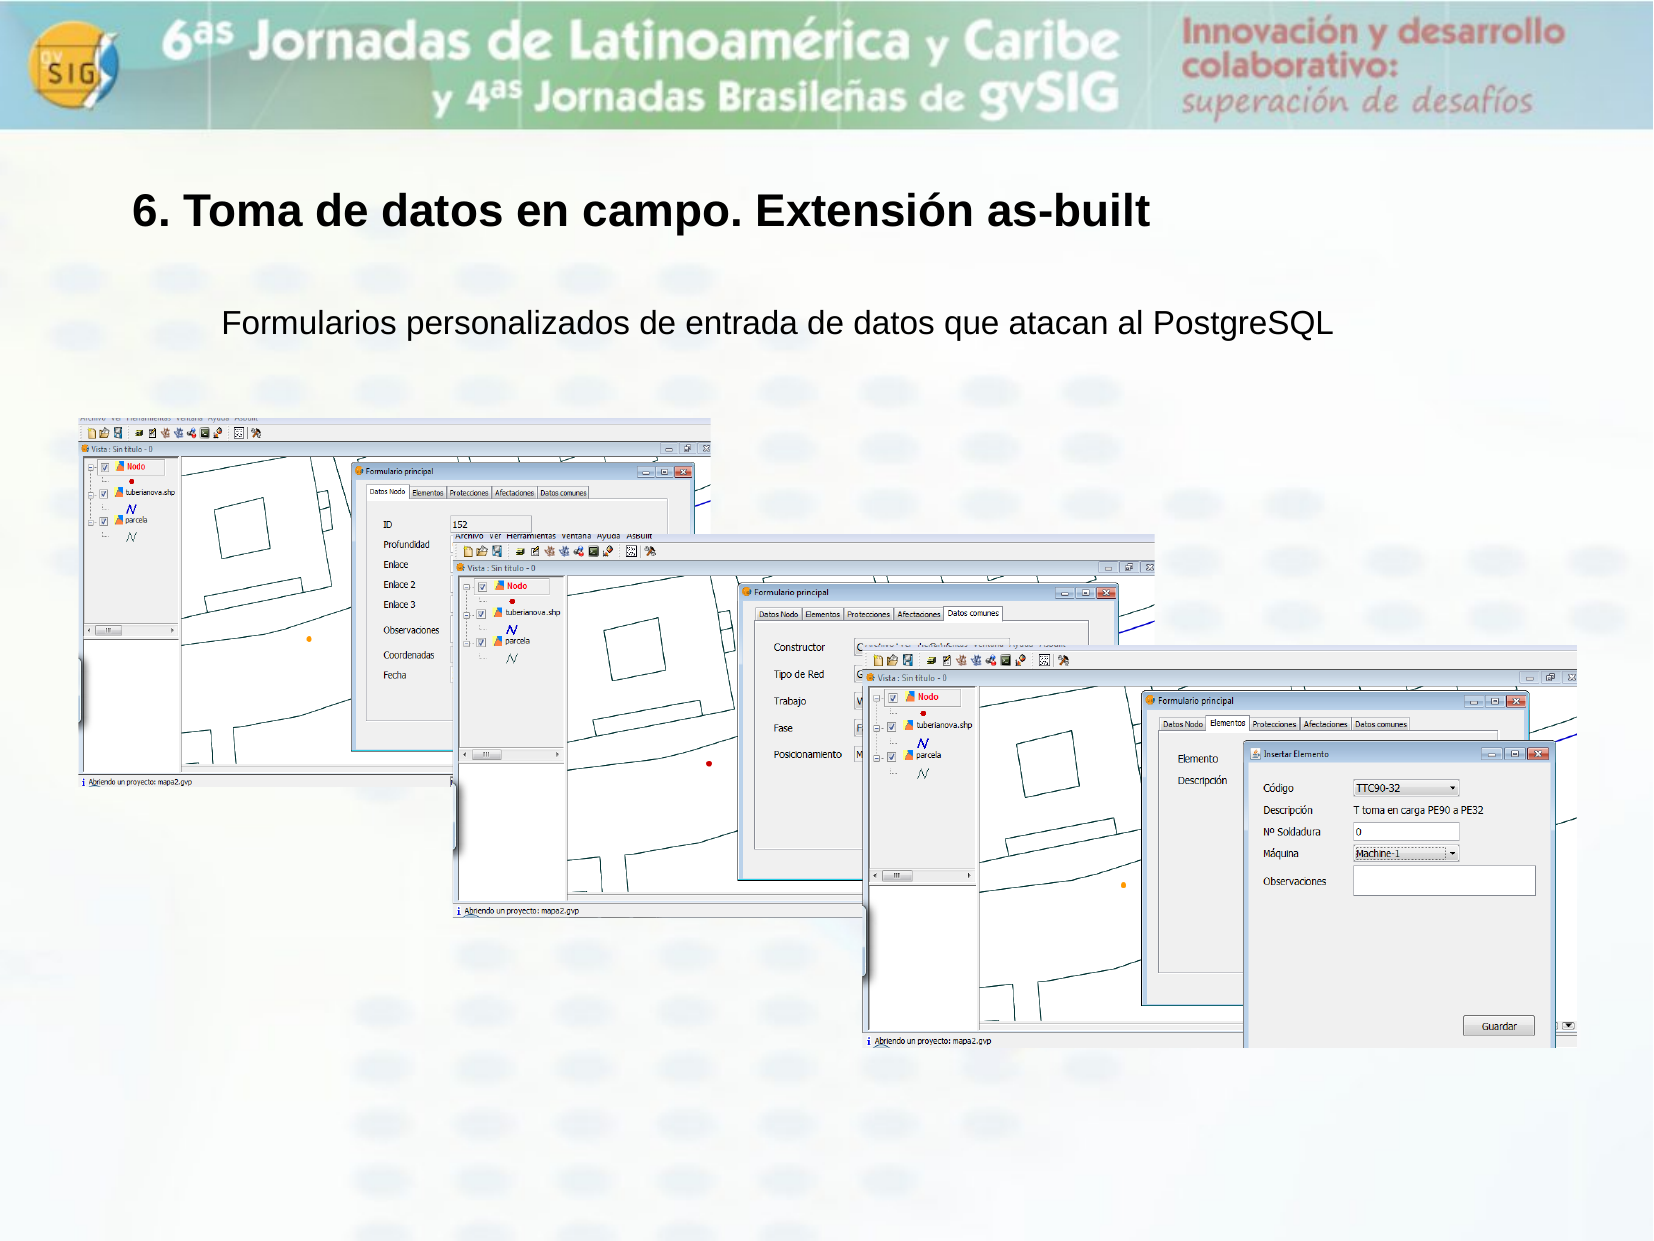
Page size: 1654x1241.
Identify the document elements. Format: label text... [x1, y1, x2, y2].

picture [0, 0, 1653, 1241]
text_box 6. Toma de datos en campo. Extensión as-built [118, 177, 1300, 244]
text_box Formularios personalizados de entrada de datos que atacan al PostgreSQL [135, 259, 1465, 470]
